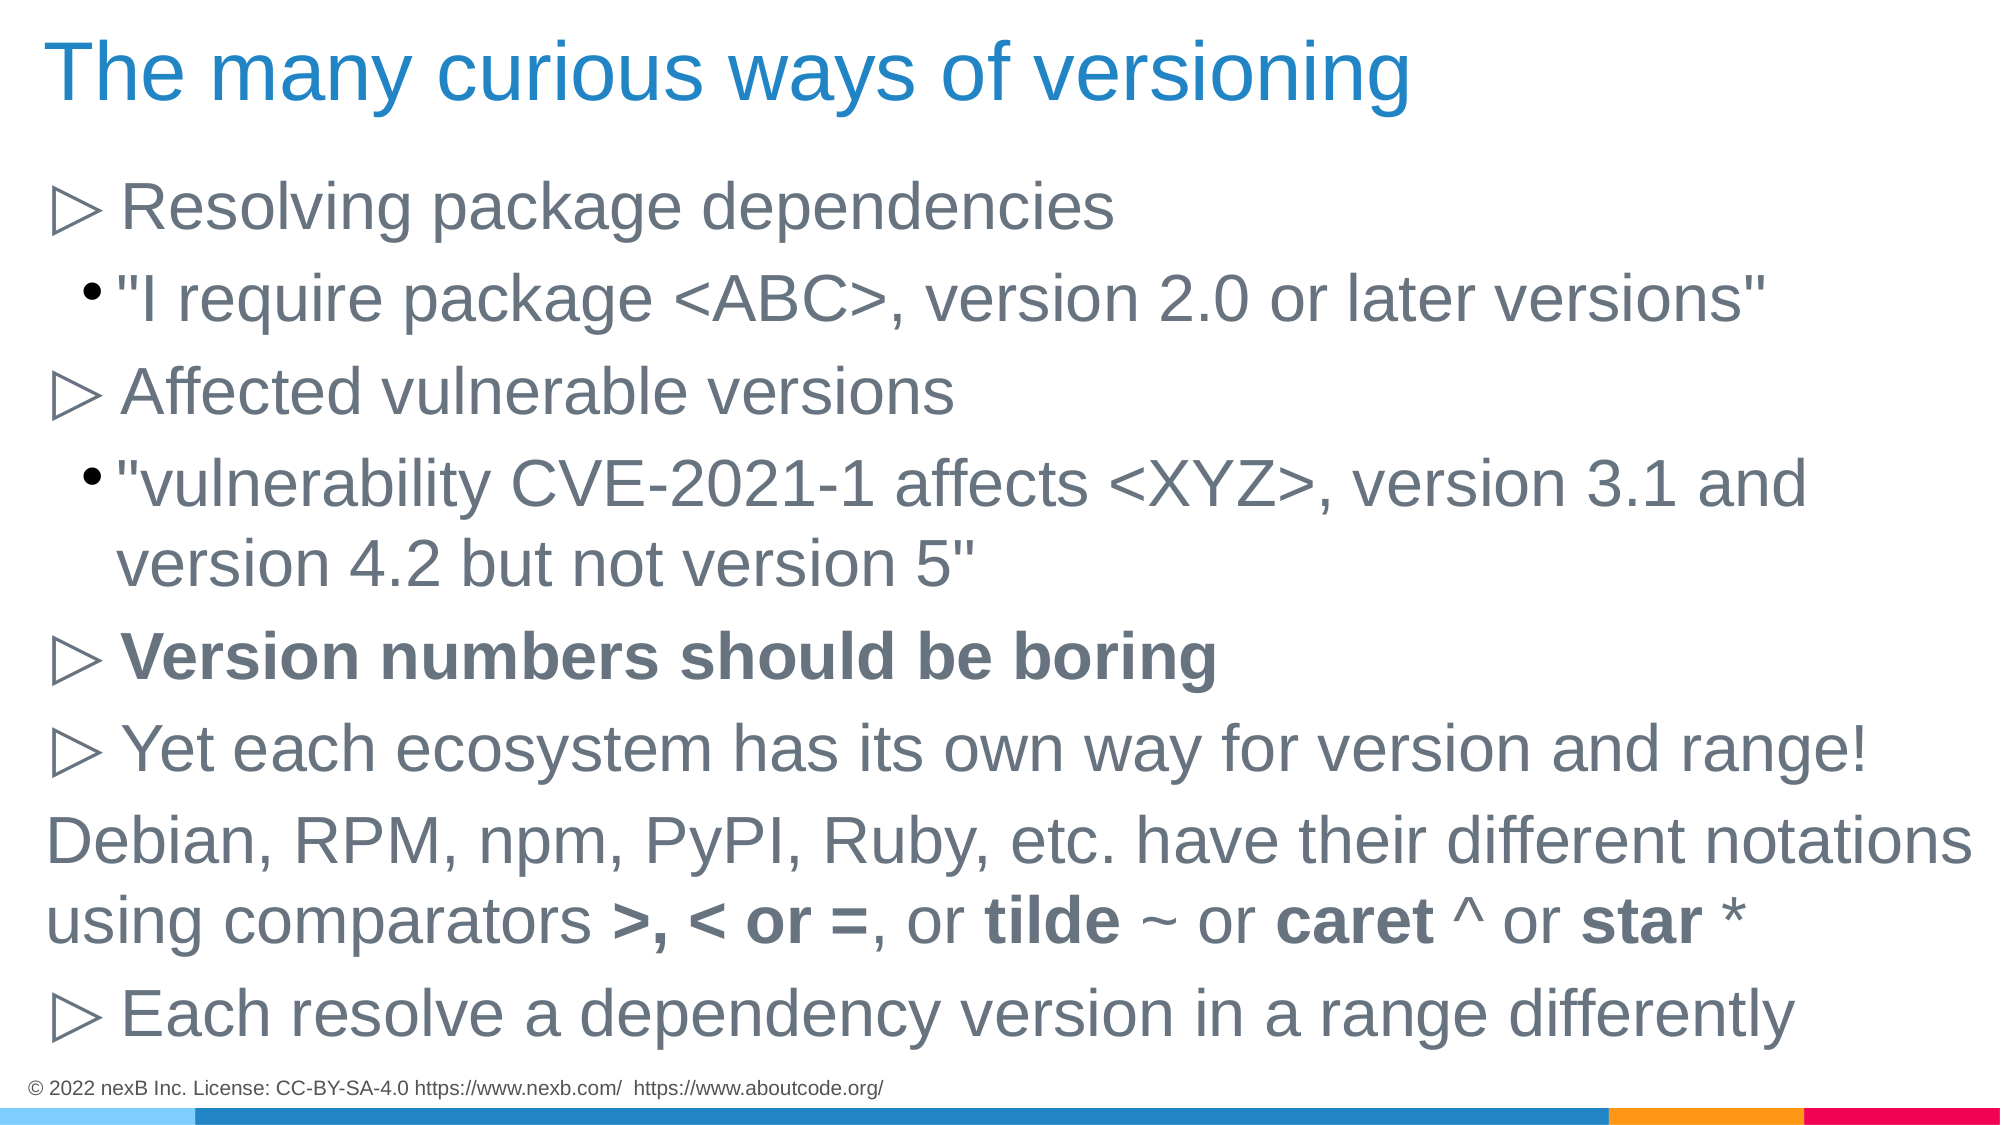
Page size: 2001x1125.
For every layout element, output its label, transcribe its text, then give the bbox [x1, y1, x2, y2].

text_box Resolving package dependencies "I require package <ABC>, version 2.0 or later versions" Affected vulnerable versions "vulnerability CVE-2021-1 affects <XYZ>, version 3.1 and version 4.2 but not version 5" Version numbers should be boring Yet each ecosystem has its own way for version and range! Debian, RPM, npm, PyPI, Ruby, etc. have their different notations using comparators >, < or =, or tilde ~ or caret ^ or star * Each resolve a dependency version in a range differently [30, 147, 2000, 1070]
text_box The many curious ways of versioning [28, 20, 1805, 132]
